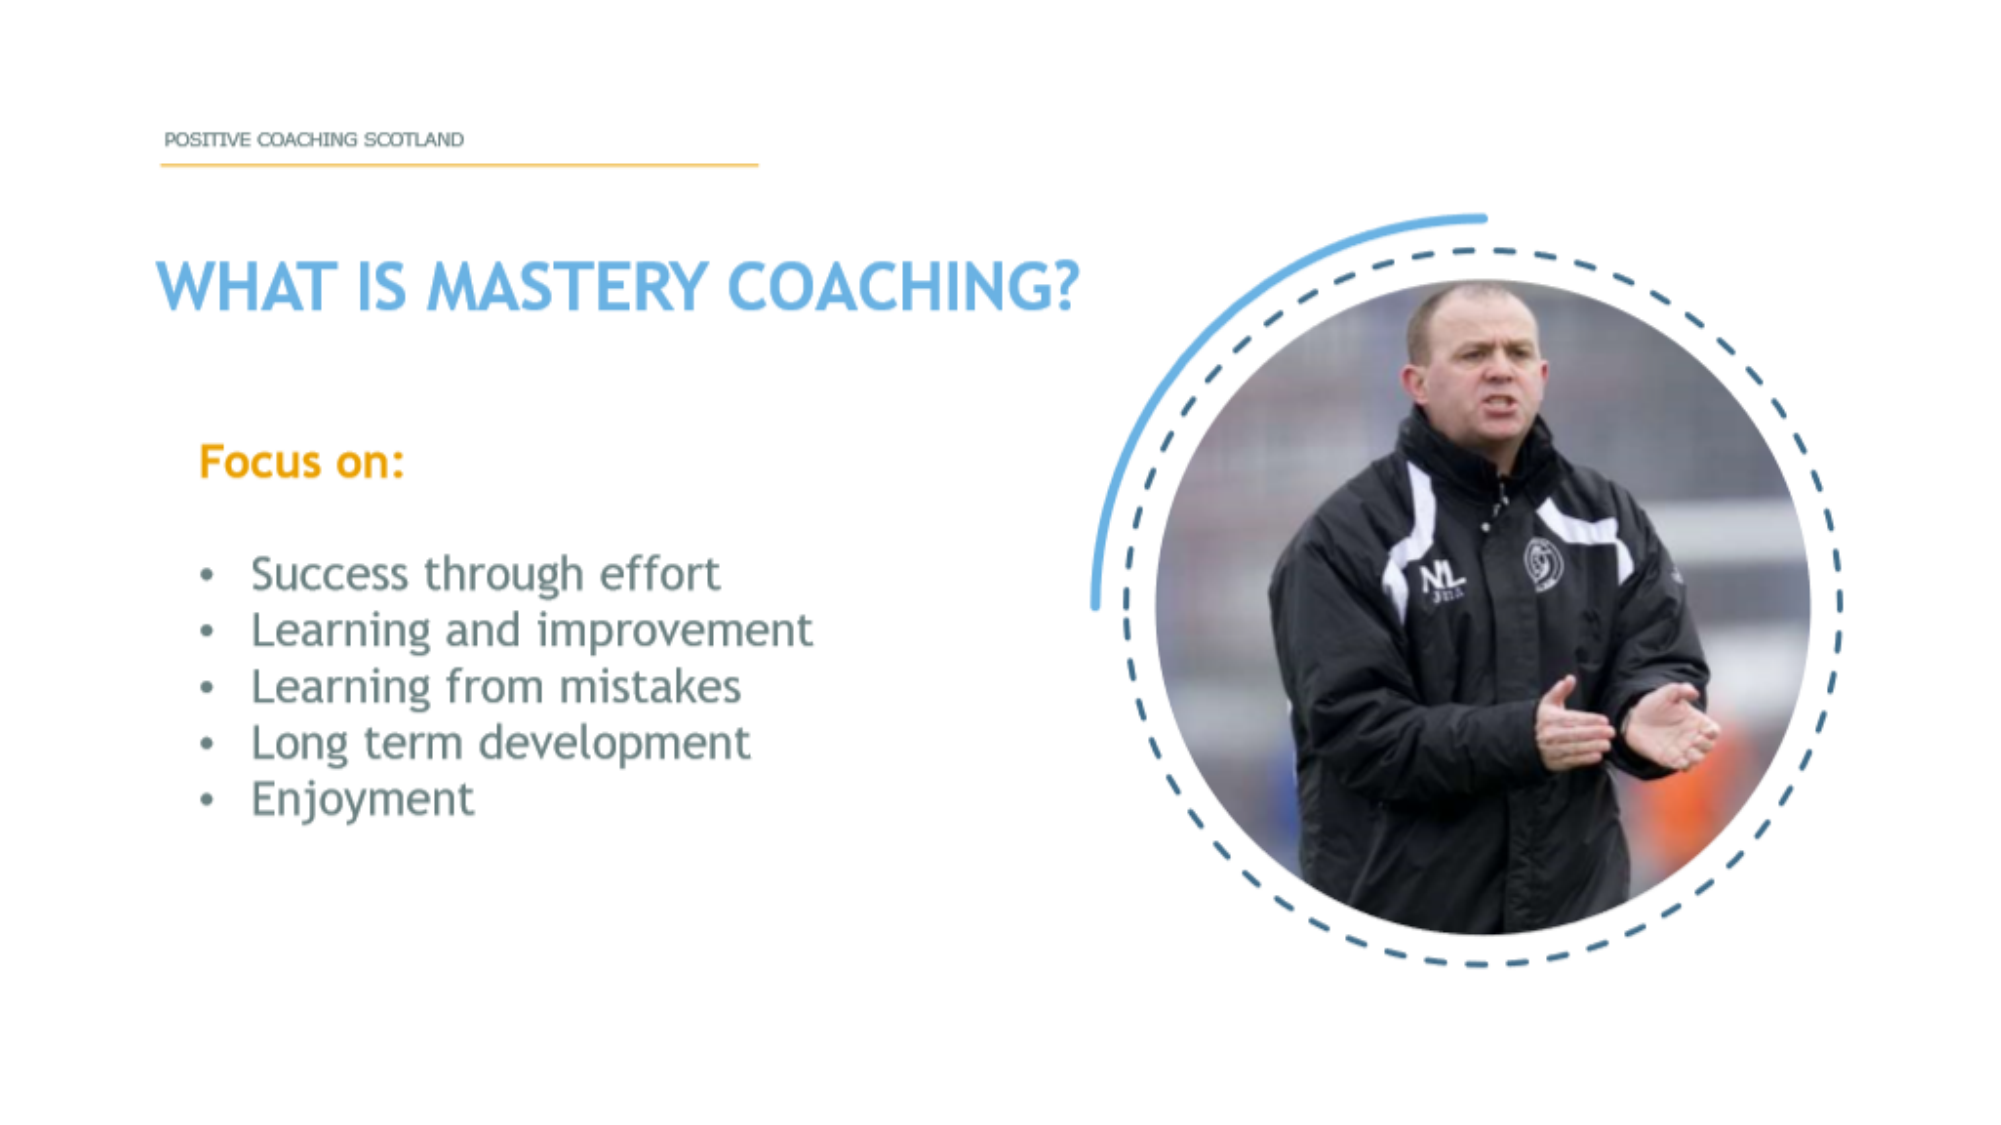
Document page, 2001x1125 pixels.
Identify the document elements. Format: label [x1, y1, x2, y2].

picture [119, 82, 1881, 972]
